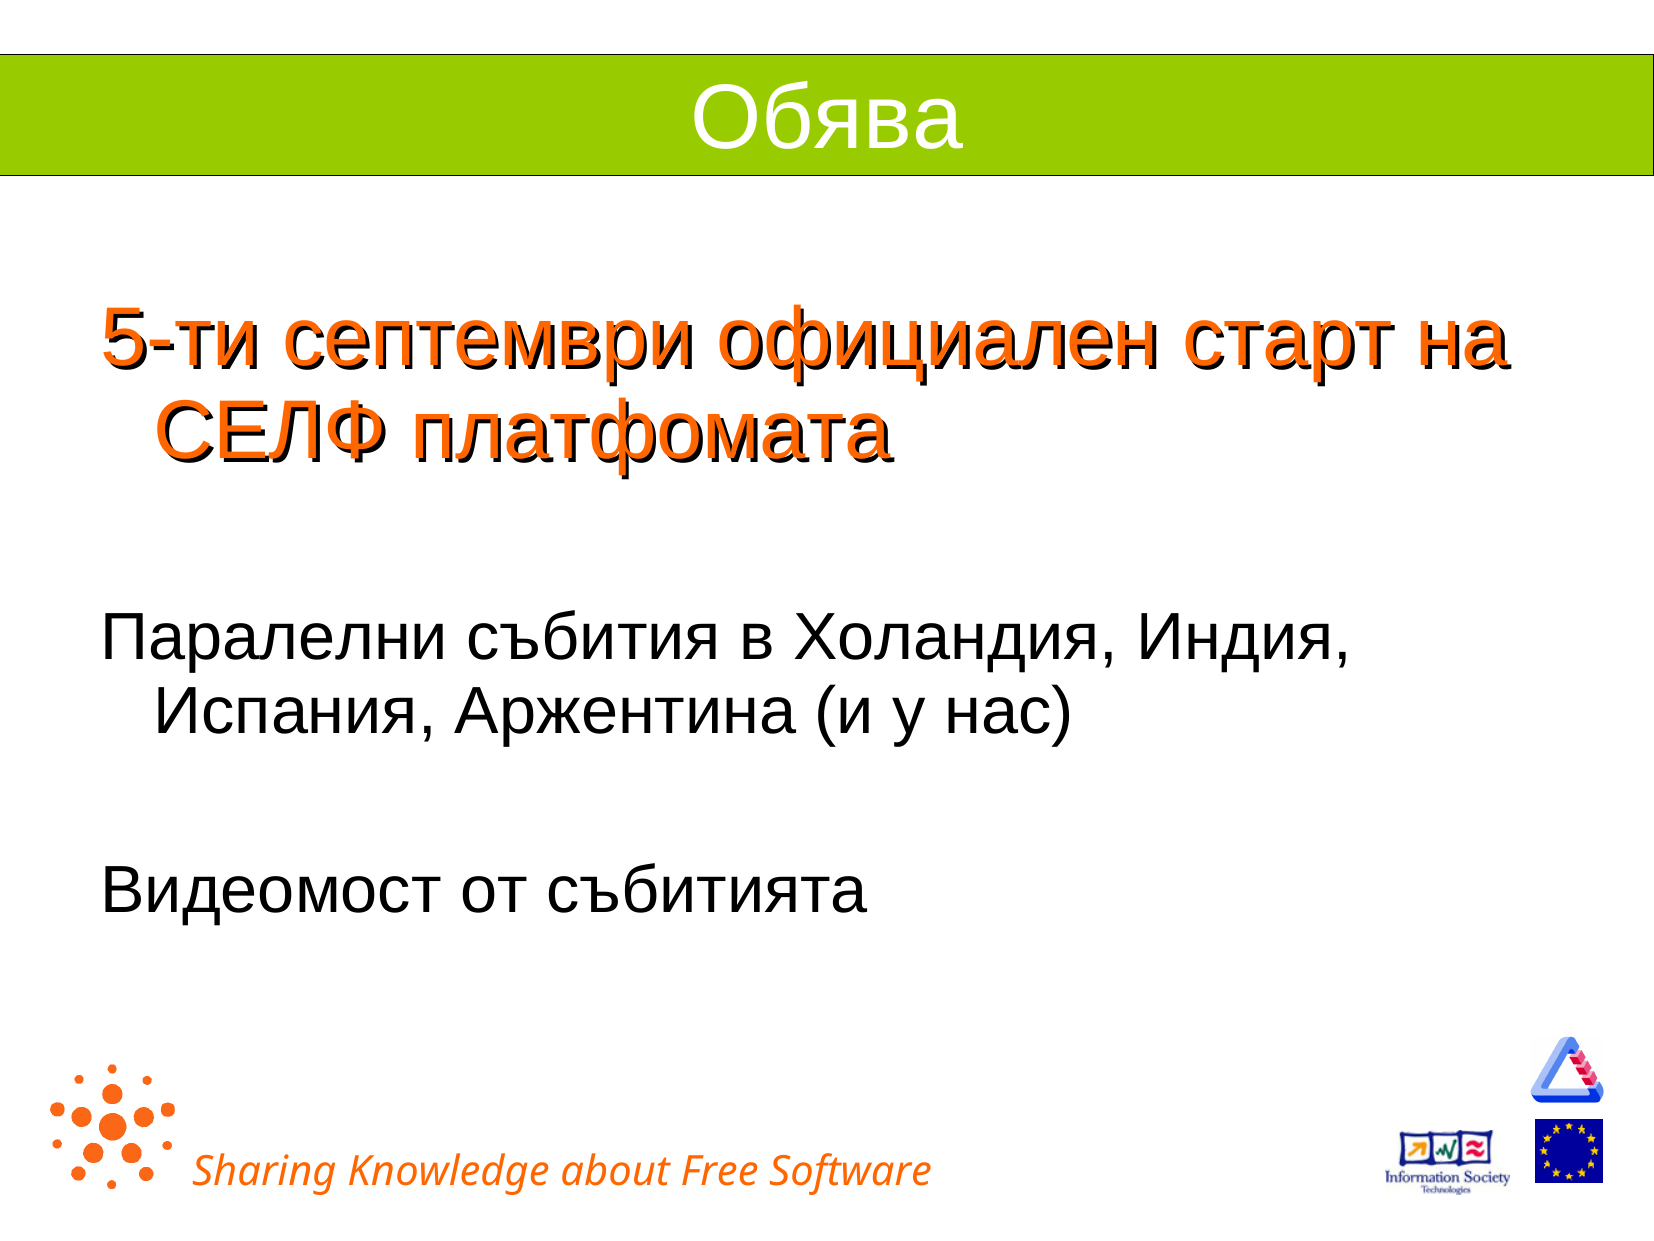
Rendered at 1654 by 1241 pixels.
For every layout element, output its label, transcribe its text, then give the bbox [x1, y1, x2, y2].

picture [1571, 1036, 1604, 1104]
picture [1535, 1119, 1603, 1183]
list 5-ти септември официален старт на СЕЛФ платфомата Паралелни събития в Холандия, Индия, Испания, Аржентина (и у нас) Видеомост от събитията [82, 290, 1571, 1109]
picture [1385, 1130, 1510, 1195]
picture [50, 1064, 175, 1189]
title Обява [82, 59, 1571, 174]
